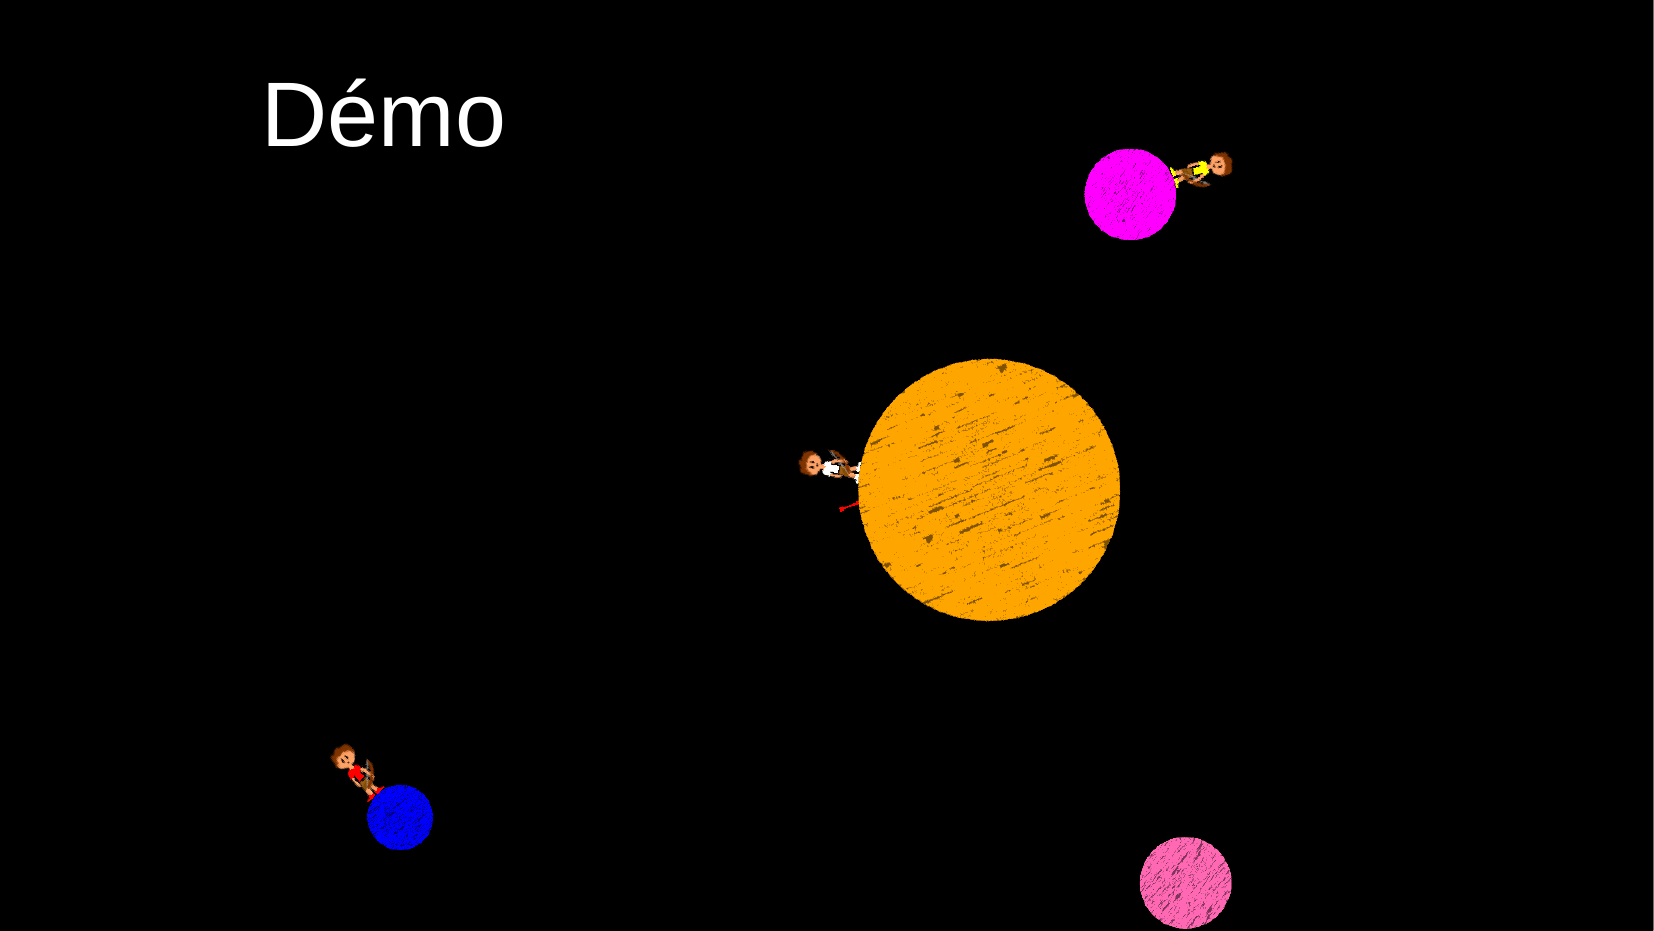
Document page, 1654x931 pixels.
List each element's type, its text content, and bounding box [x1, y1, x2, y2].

picture [0, 0, 1654, 931]
title Démo [0, 37, 1128, 193]
